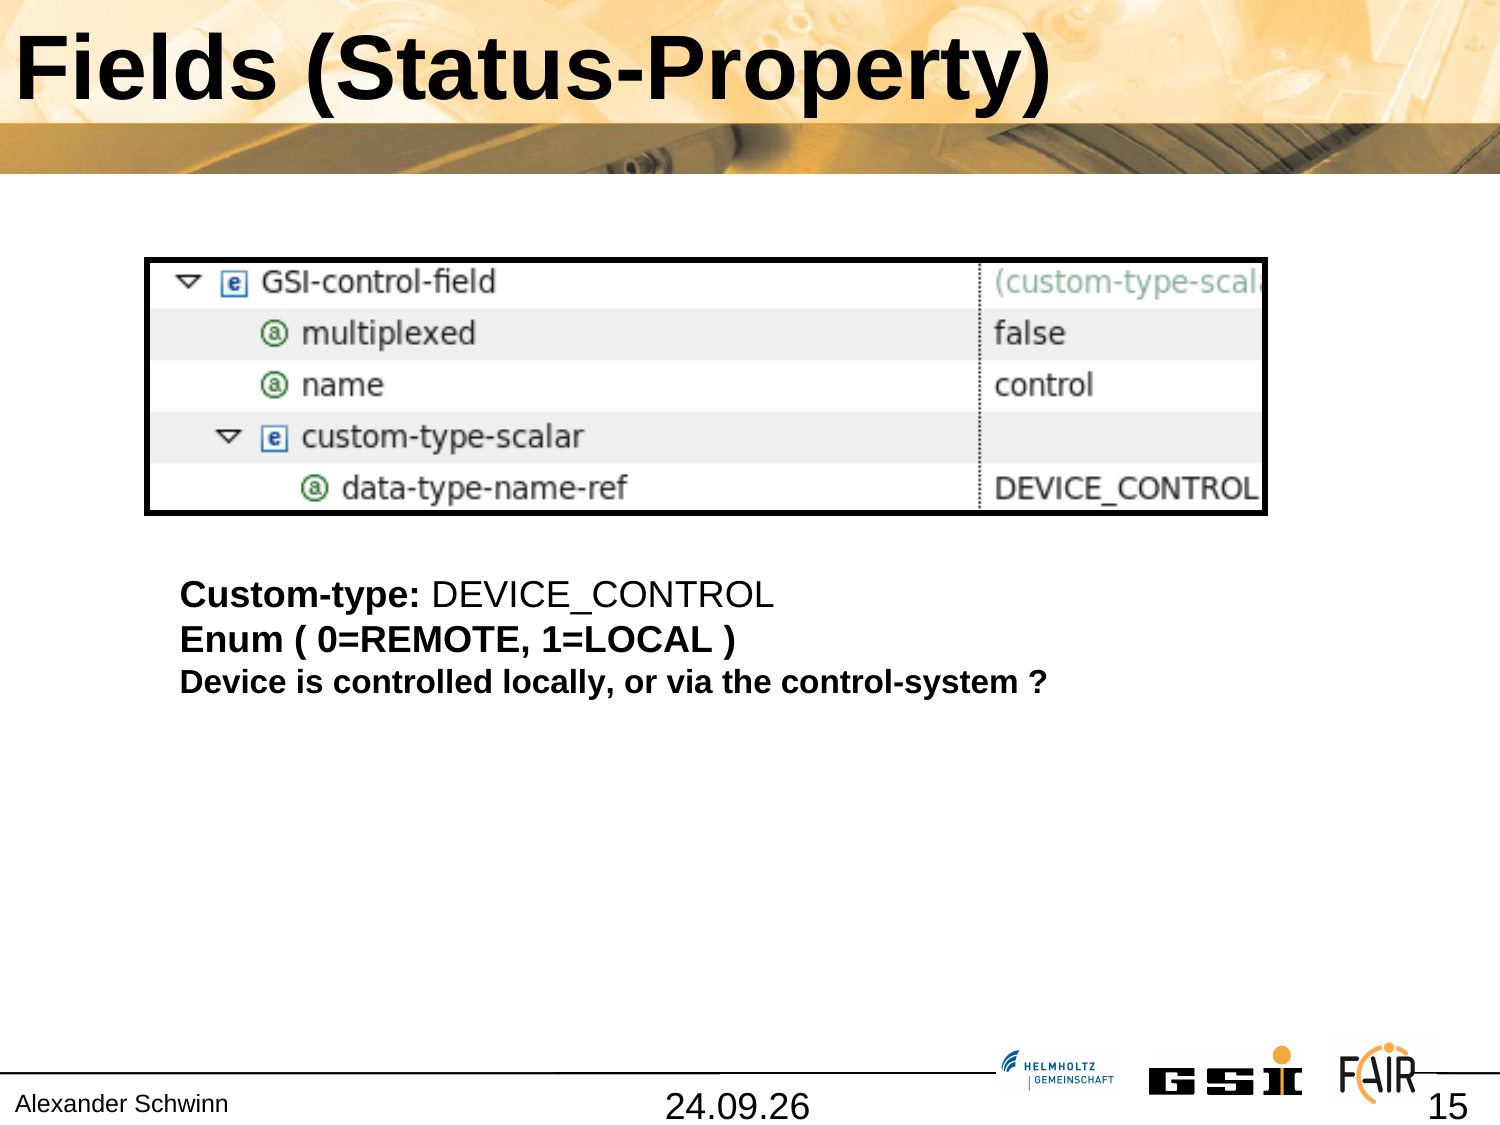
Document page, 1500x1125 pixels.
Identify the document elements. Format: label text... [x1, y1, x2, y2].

picture [1328, 1034, 1439, 1106]
text_box Custom-type: DEVICE_CONTROL Enum ( 0=REMOTE, 1=LOCAL ) Device is controlled locally, or via the control-system ? [164, 562, 1065, 748]
picture [996, 1046, 1121, 1095]
picture [0, 126, 1500, 175]
title Fields (Status-Property) [0, 0, 1500, 126]
picture [1149, 1046, 1302, 1095]
picture [150, 262, 1263, 511]
